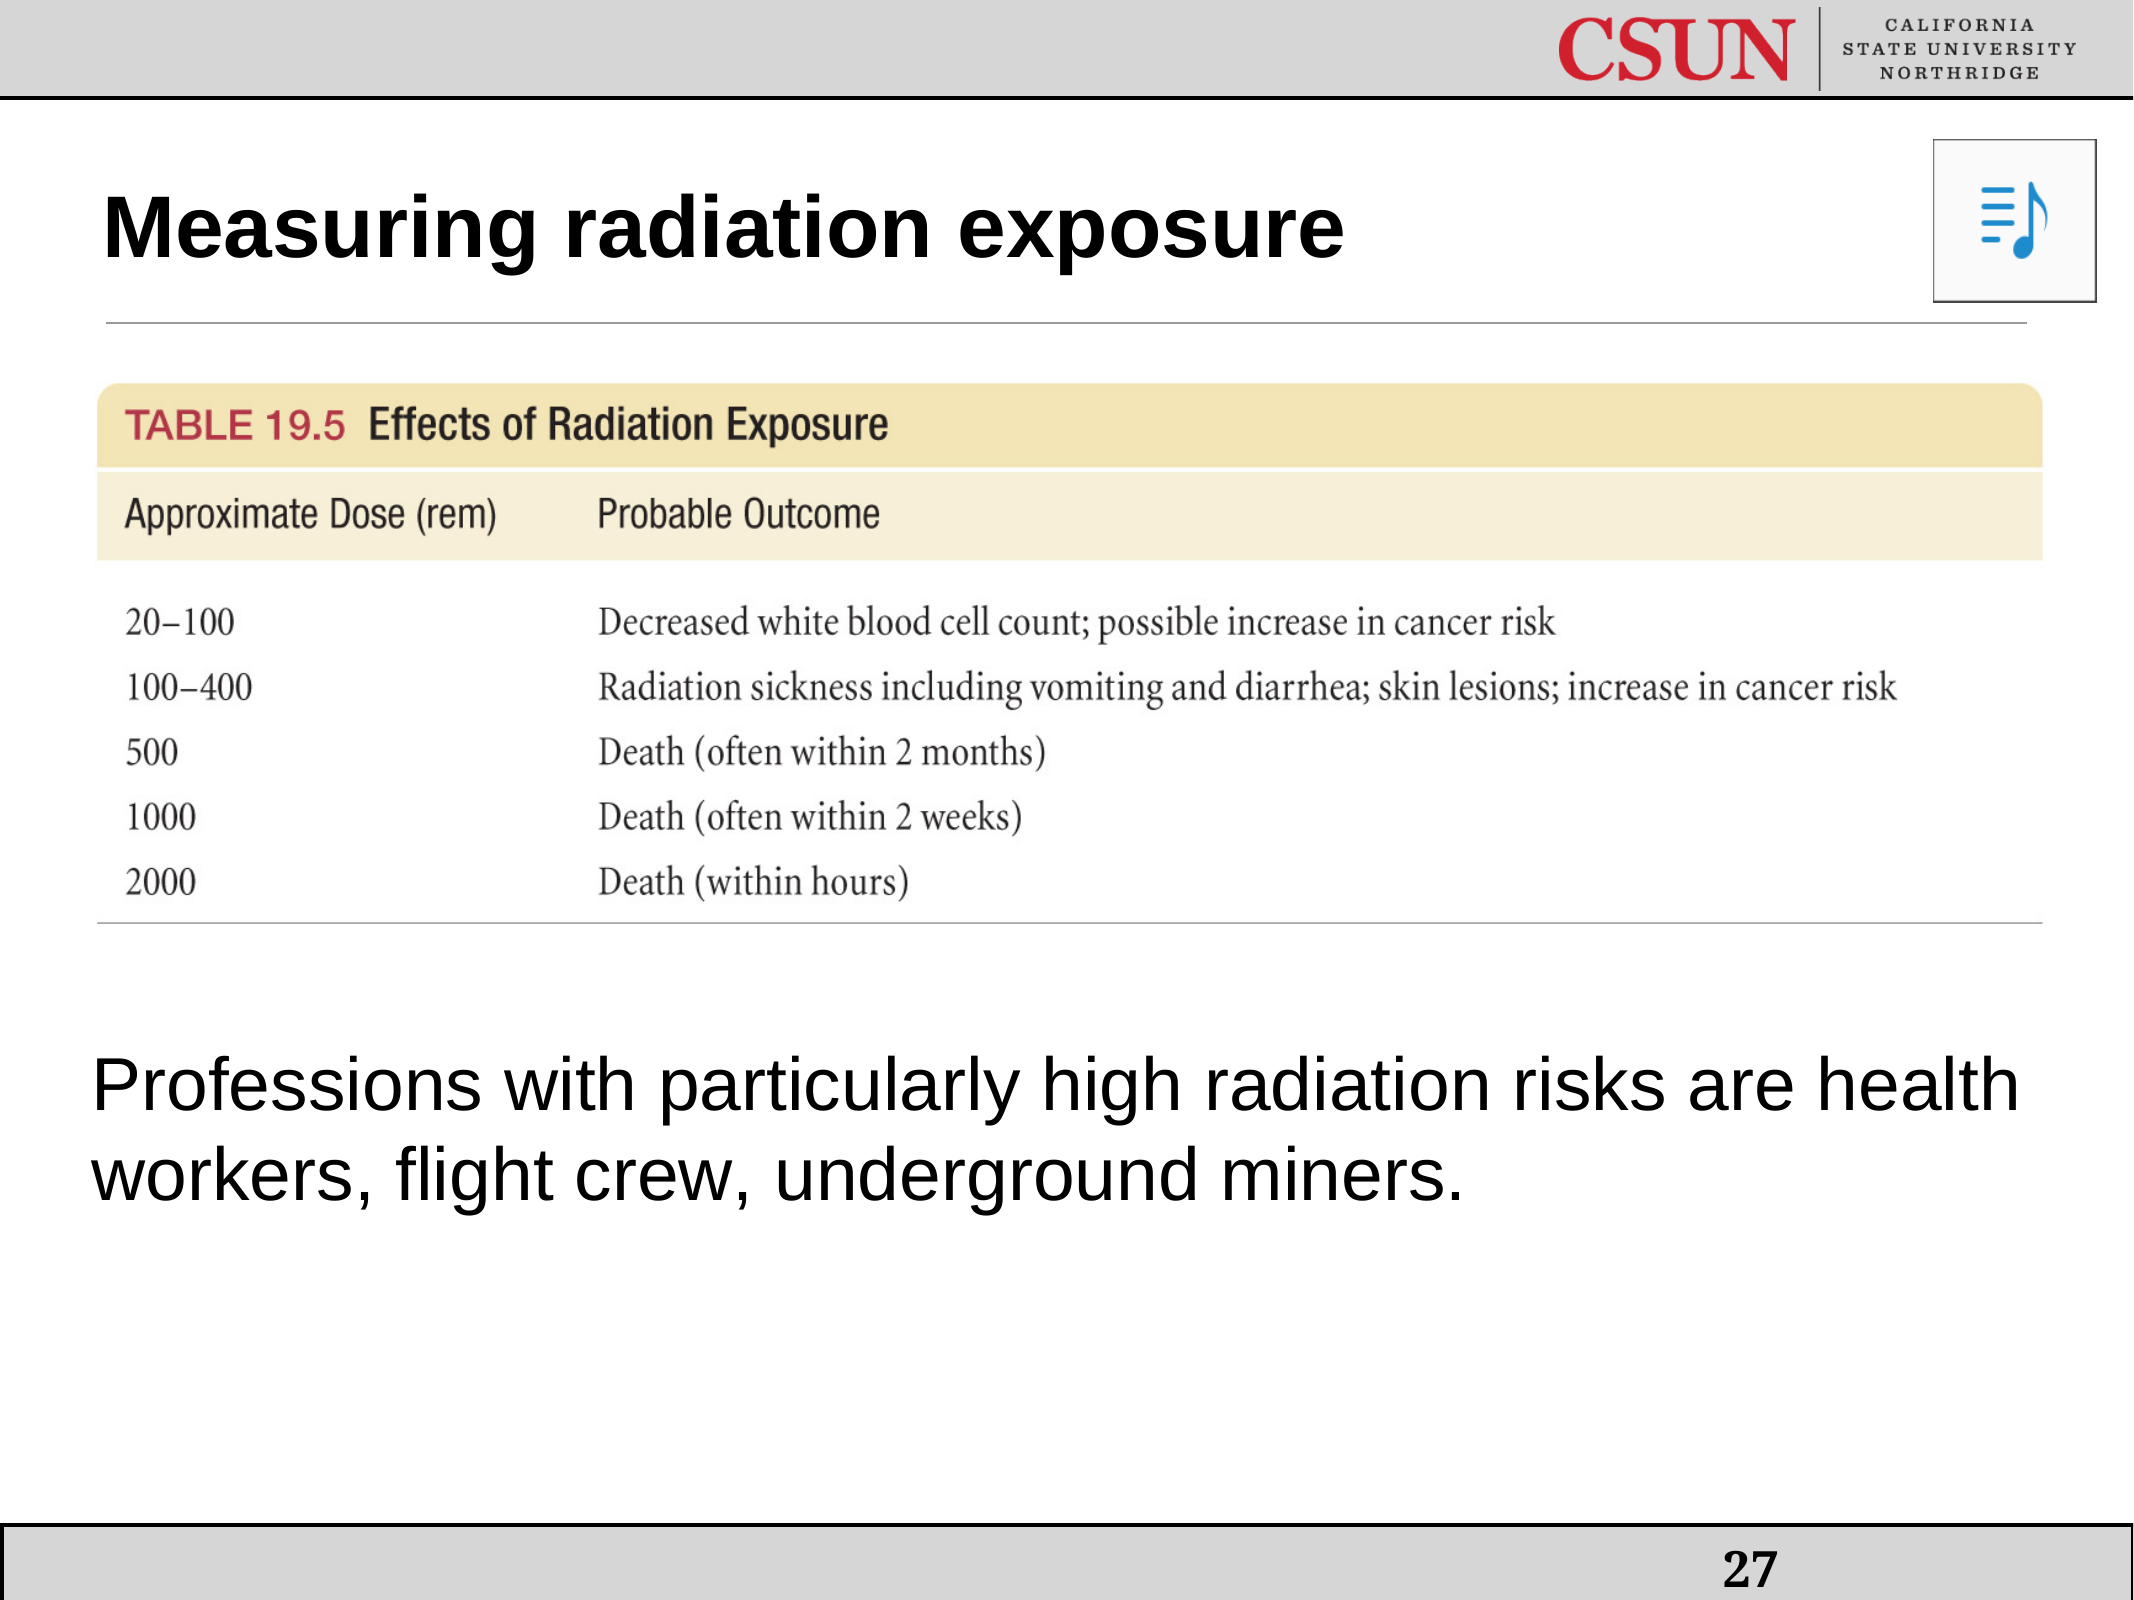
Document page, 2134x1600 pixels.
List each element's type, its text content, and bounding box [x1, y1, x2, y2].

text_box [1932, 137, 2098, 304]
title Measuring radiation exposure [93, 104, 2040, 284]
picture [1559, 7, 2076, 91]
text_box Professions with particularly high radiation risks are health workers, flight crew, underground miners. [76, 1028, 2111, 1279]
picture [85, 371, 2055, 924]
